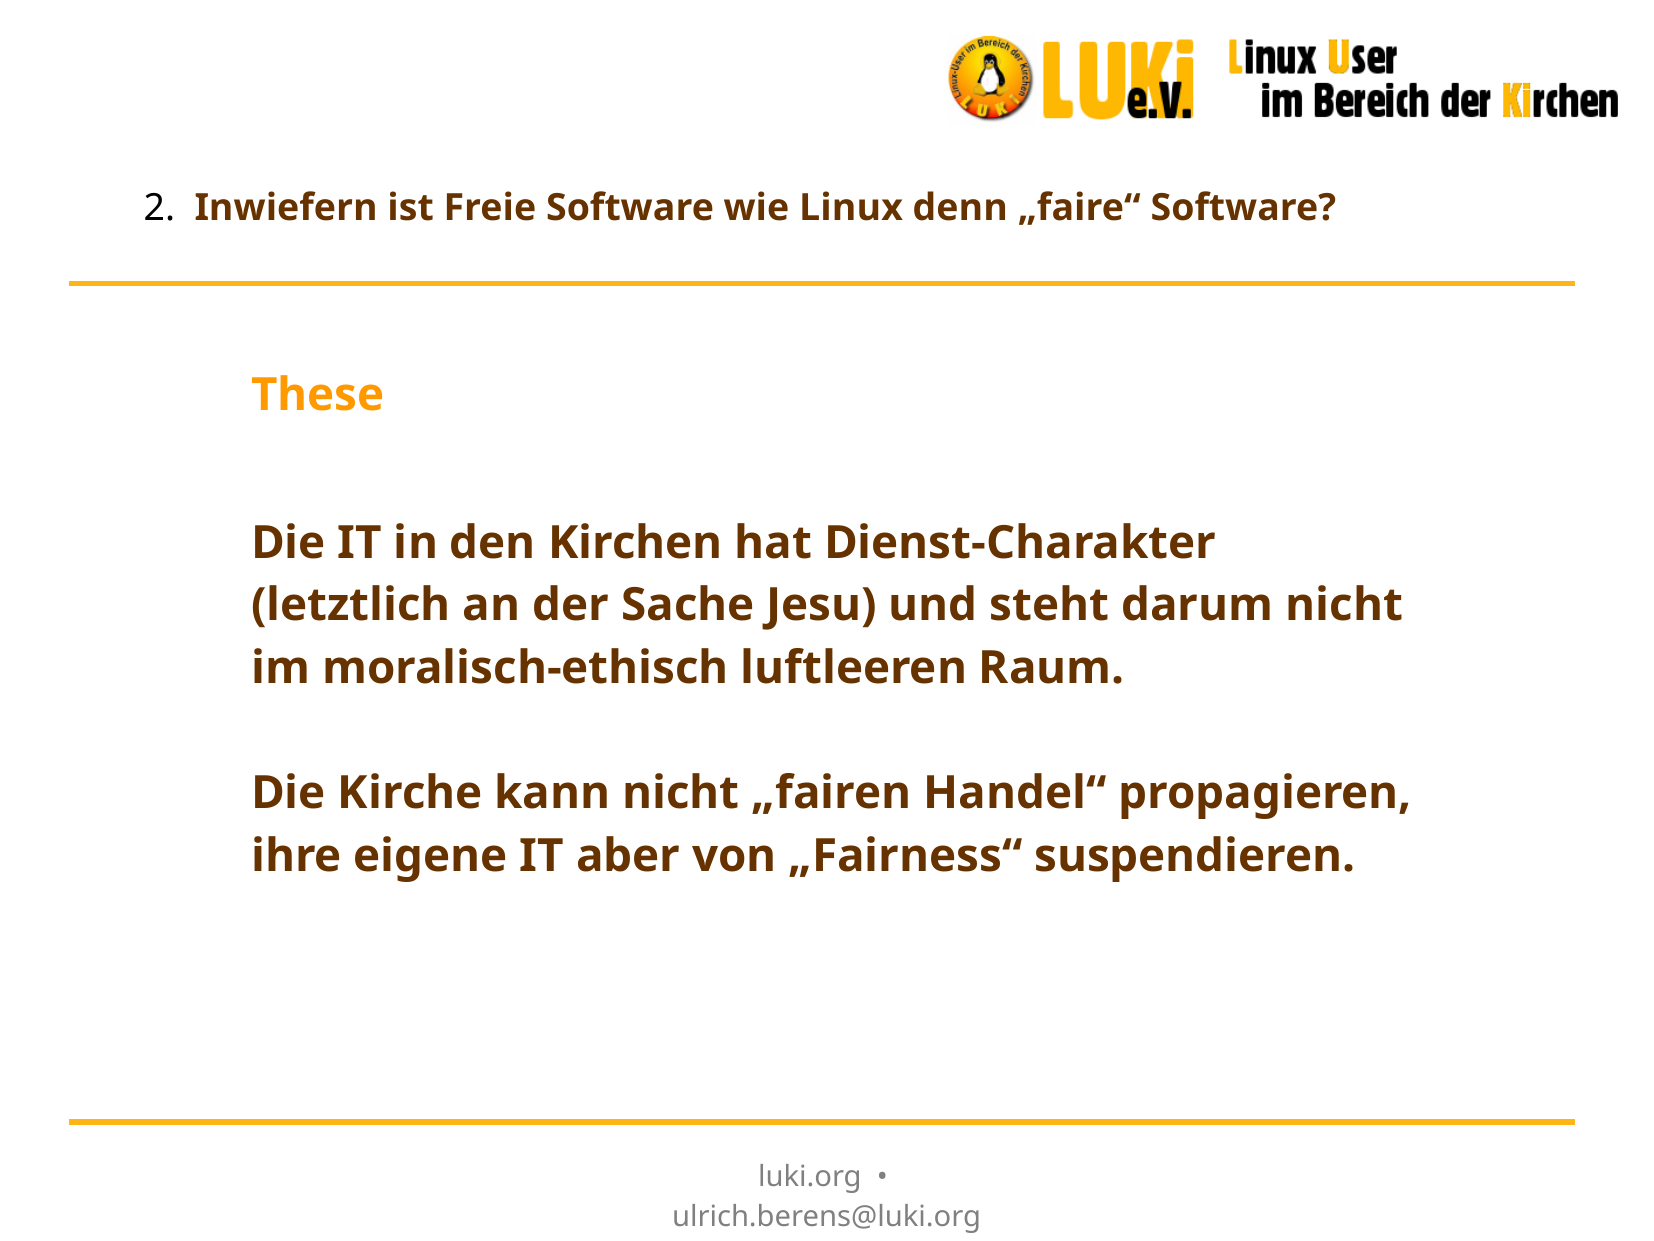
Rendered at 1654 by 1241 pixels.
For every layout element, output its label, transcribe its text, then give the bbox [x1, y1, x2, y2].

picture [944, 29, 1625, 130]
text_box 2. Inwiefern ist Freie Software wie Linux denn „faire“ Software? [88, 172, 1625, 232]
text_box luki.org • ulrich.berens@luki.org [590, 1144, 1063, 1201]
text_box These [236, 354, 1329, 423]
text_box Die IT in den Kirchen hat Dienst-Charakter (letztlich an der Sache Jesu) und steht darum nicht im moralisch-ethisch luftleeren Raum. Die Kirche kann nicht „fairen Handel“ propagieren, ihre eigene IT aber von „Fairness“ suspendieren. [236, 501, 1447, 838]
